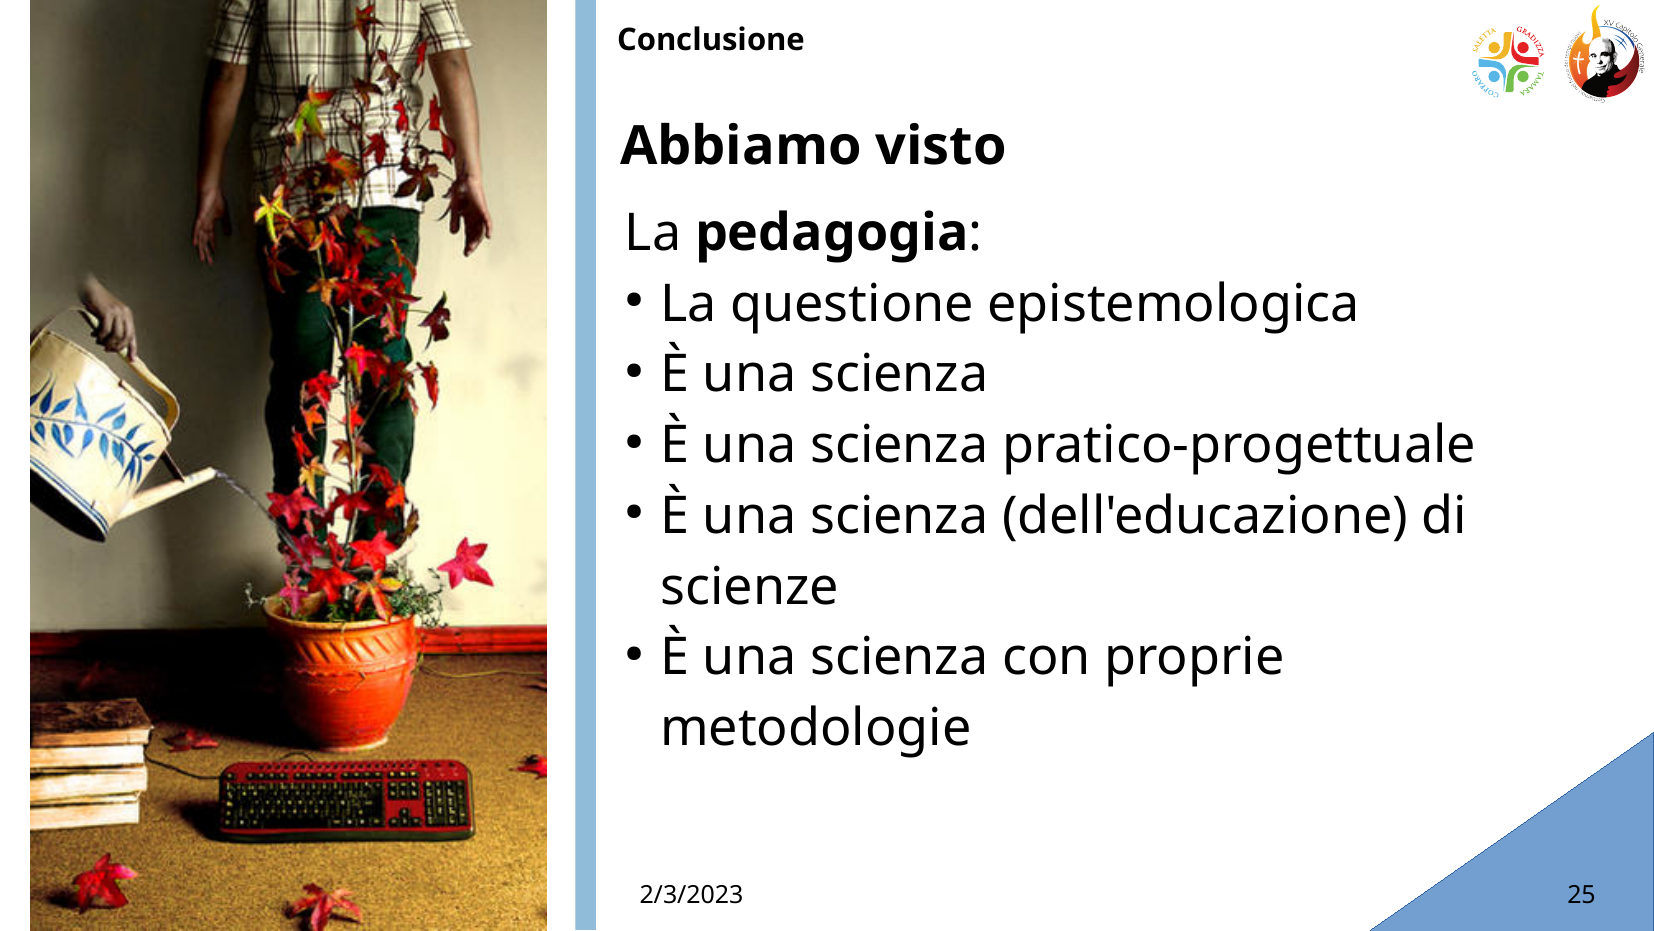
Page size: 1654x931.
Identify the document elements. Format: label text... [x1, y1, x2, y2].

picture [1563, 4, 1646, 103]
picture [30, 0, 547, 931]
subtitle La pedagogia: La questione epistemologica È una scienza È una scienza pratico-progettuale È una scienza (dell'educazione) di scienze È una scienza con proprie metodologie [624, 194, 1602, 815]
text_box Conclusione [602, 9, 1335, 63]
title Abbiamo visto [620, 106, 1617, 178]
